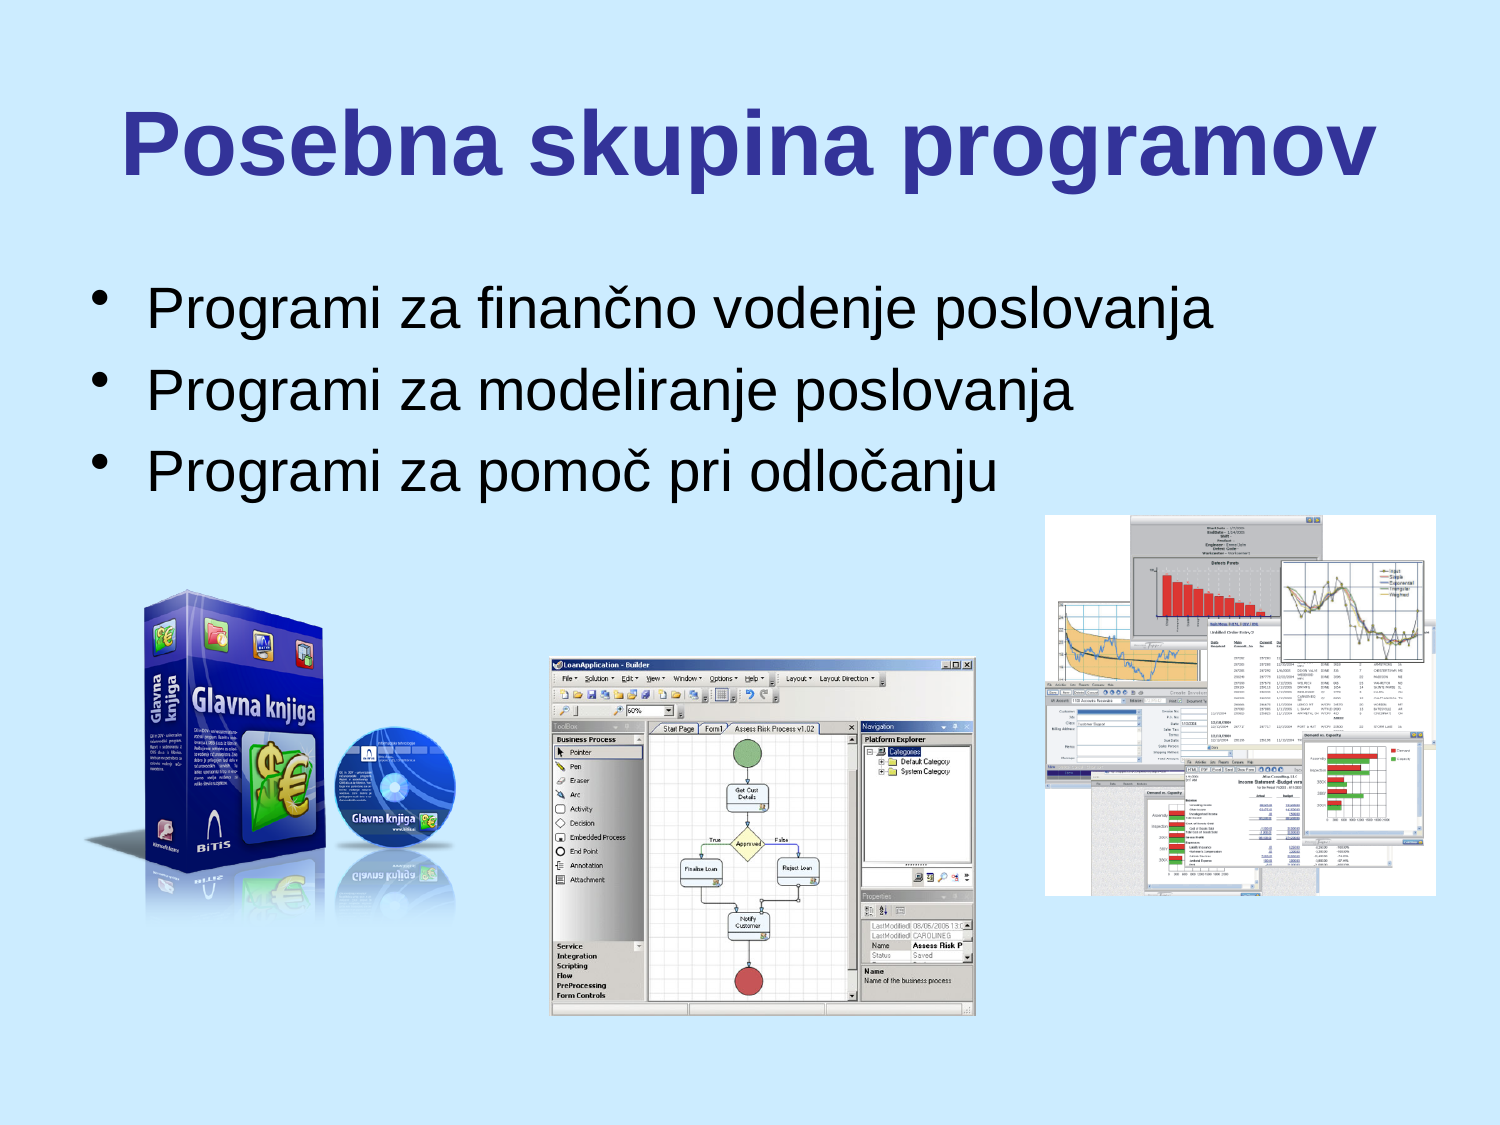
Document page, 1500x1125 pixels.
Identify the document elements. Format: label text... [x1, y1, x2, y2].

title Posebna skupina programov [75, 45, 1425, 233]
list Programi za finančno vodenje poslovanja Programi za modeliranje poslovanja Programi za pomoč pri odločanju [75, 262, 1412, 551]
picture [76, 574, 467, 935]
picture [549, 656, 976, 1016]
picture [1045, 515, 1436, 896]
